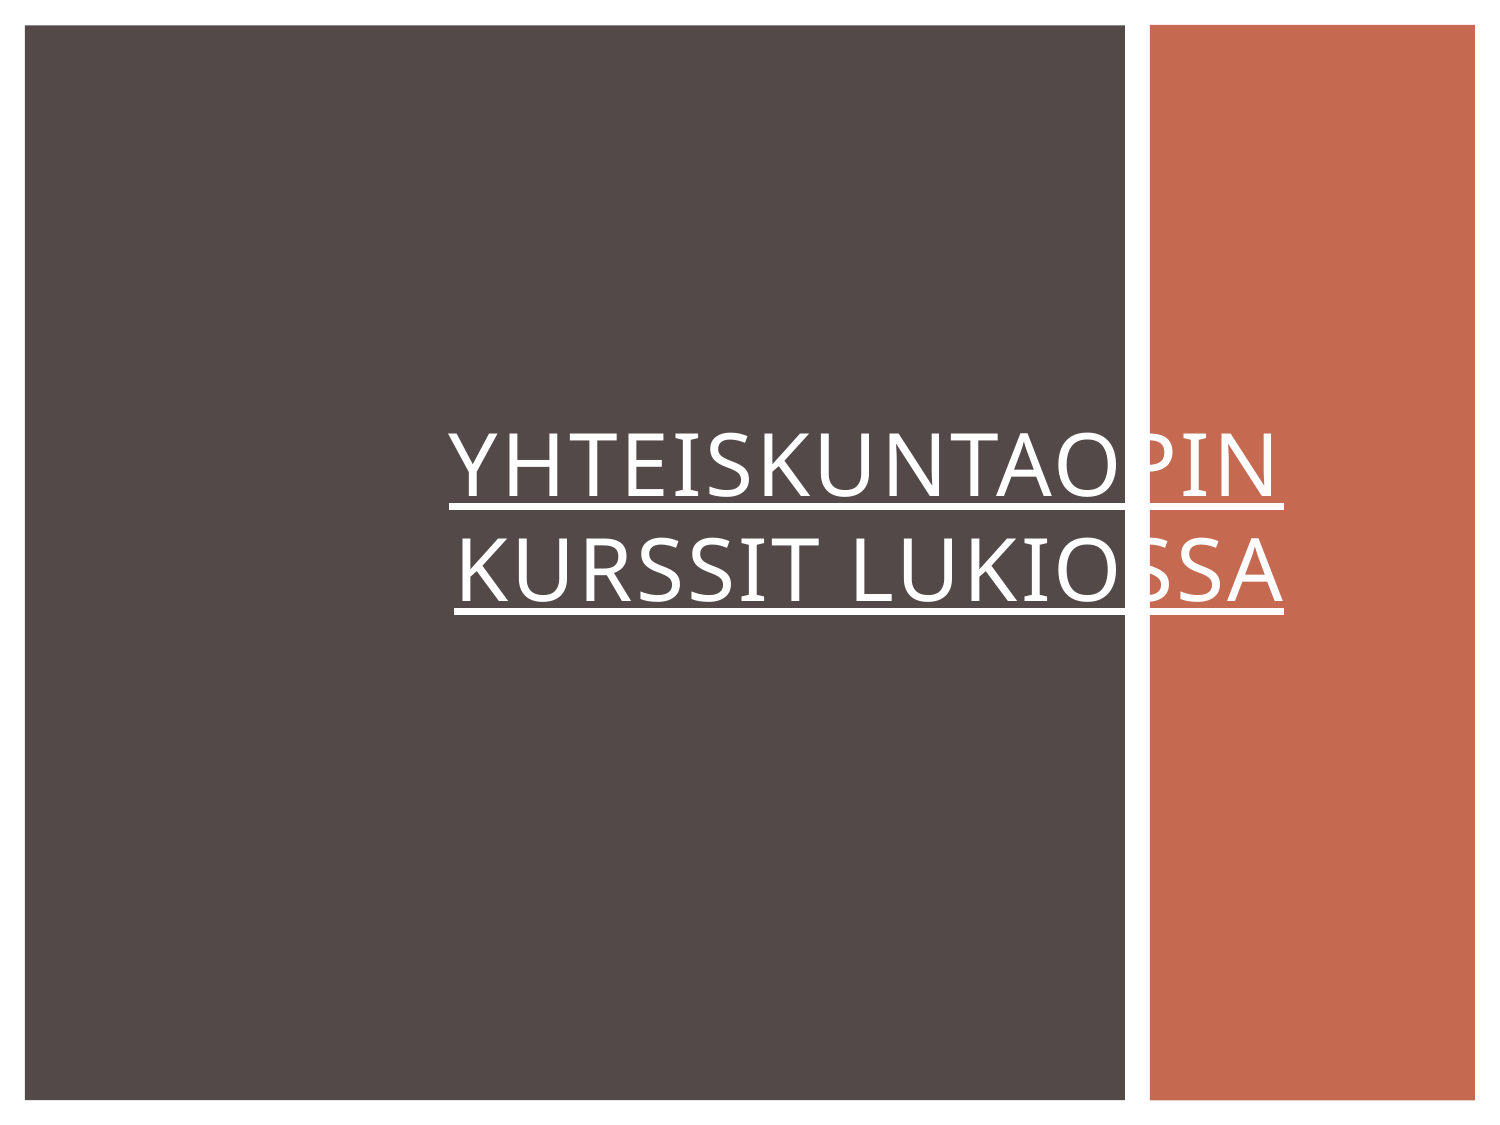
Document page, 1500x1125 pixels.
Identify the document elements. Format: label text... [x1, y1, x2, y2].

title Yhteiskuntaopin kurssit lukiossa [112, 243, 1300, 785]
